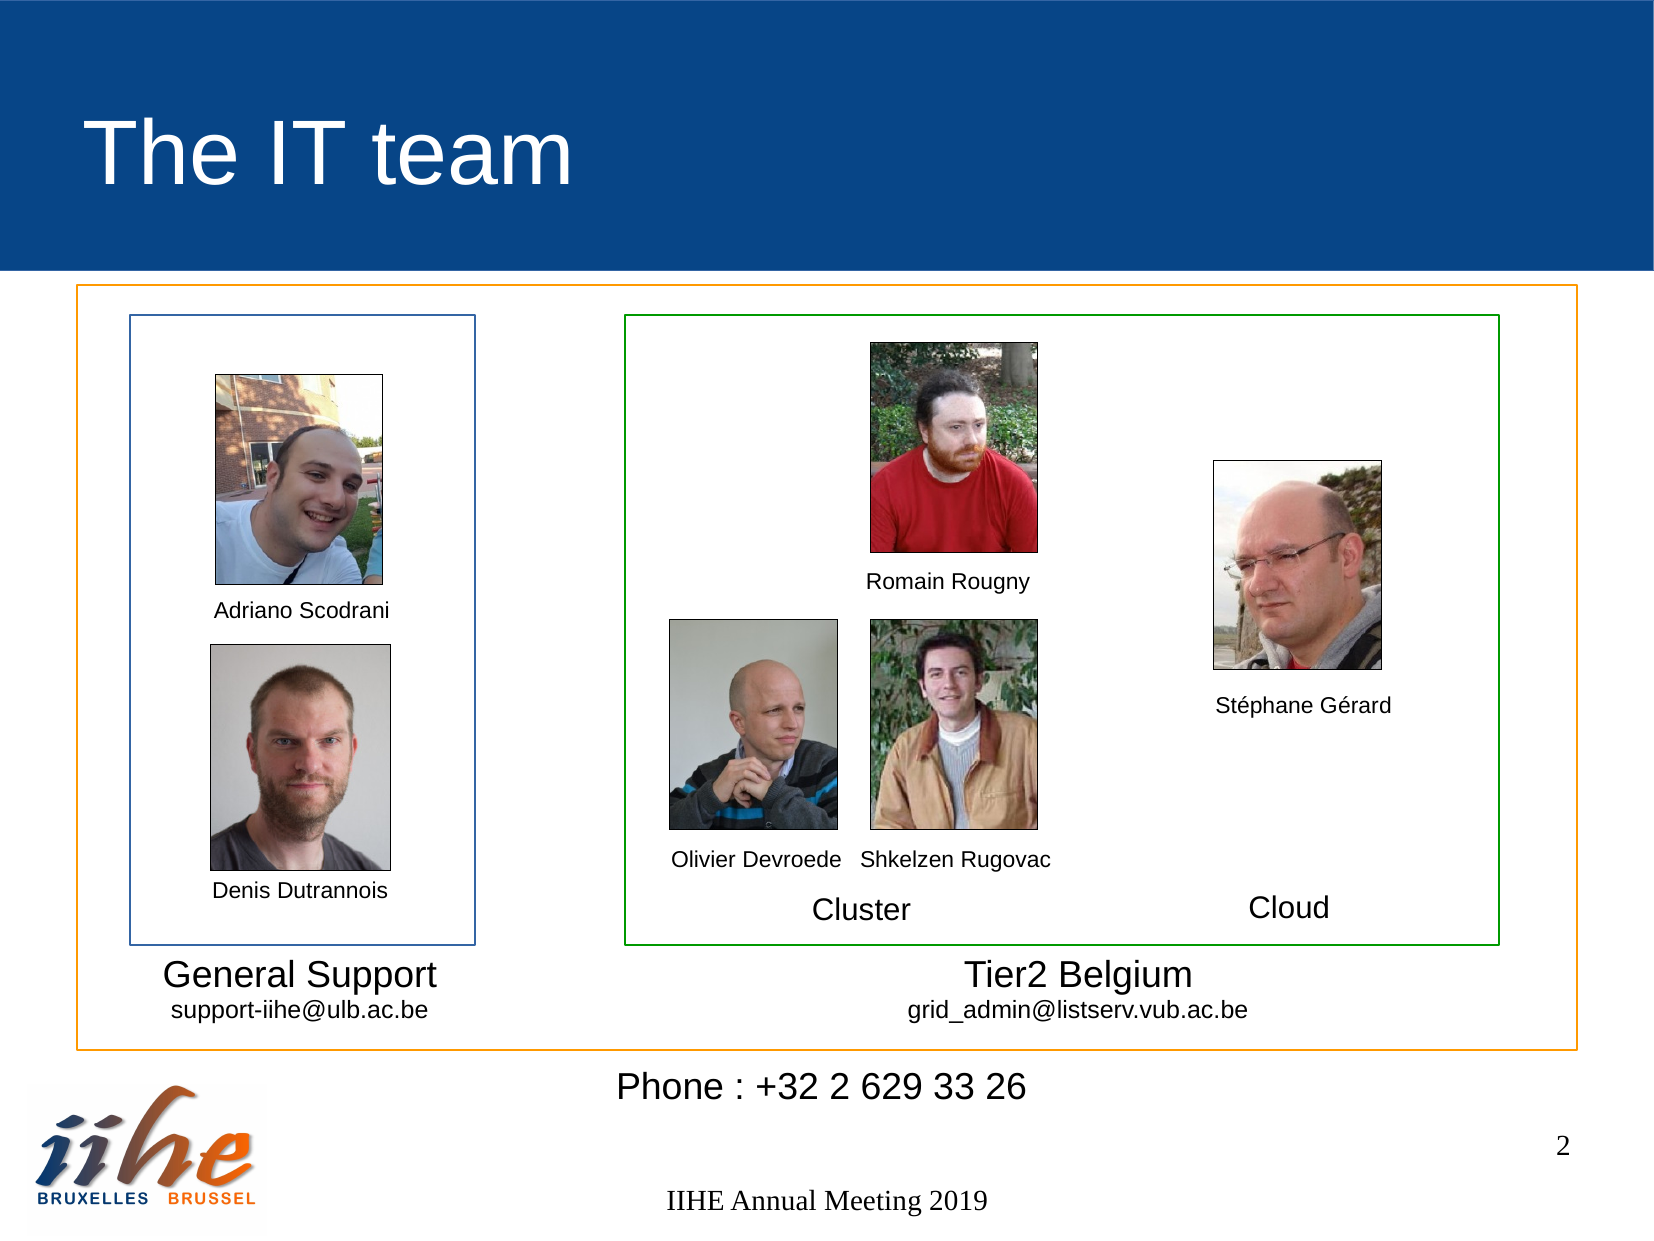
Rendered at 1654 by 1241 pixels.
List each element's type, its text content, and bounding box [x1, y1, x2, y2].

text_box [625, 315, 1499, 946]
picture [870, 342, 1038, 553]
picture [210, 644, 391, 870]
text_box Shkelzen Rugovac [841, 838, 1070, 885]
text_box [130, 315, 476, 945]
title The IT team [82, 49, 1571, 257]
text_box Romain Rougny [847, 561, 1050, 628]
picture [215, 374, 383, 585]
picture [1213, 460, 1382, 670]
text_box Olivier Devroede [653, 838, 841, 880]
picture [870, 628, 1038, 830]
text_box General Support support-iihe@ulb.ac.be [105, 945, 496, 1042]
text_box Cloud [1206, 883, 1372, 944]
text_box Cluster [779, 885, 945, 946]
text_box Tier2 Belgium grid_admin@listserv.vub.ac.be [807, 945, 1350, 1051]
text_box Adriano Scodrani [181, 589, 422, 636]
picture [27, 1084, 267, 1236]
text_box Denis Dutrannois [180, 870, 421, 916]
text_box Phone : +32 2 629 33 26 [601, 1058, 1053, 1116]
text_box Stéphane Gérard [1183, 685, 1424, 731]
picture [669, 619, 838, 830]
